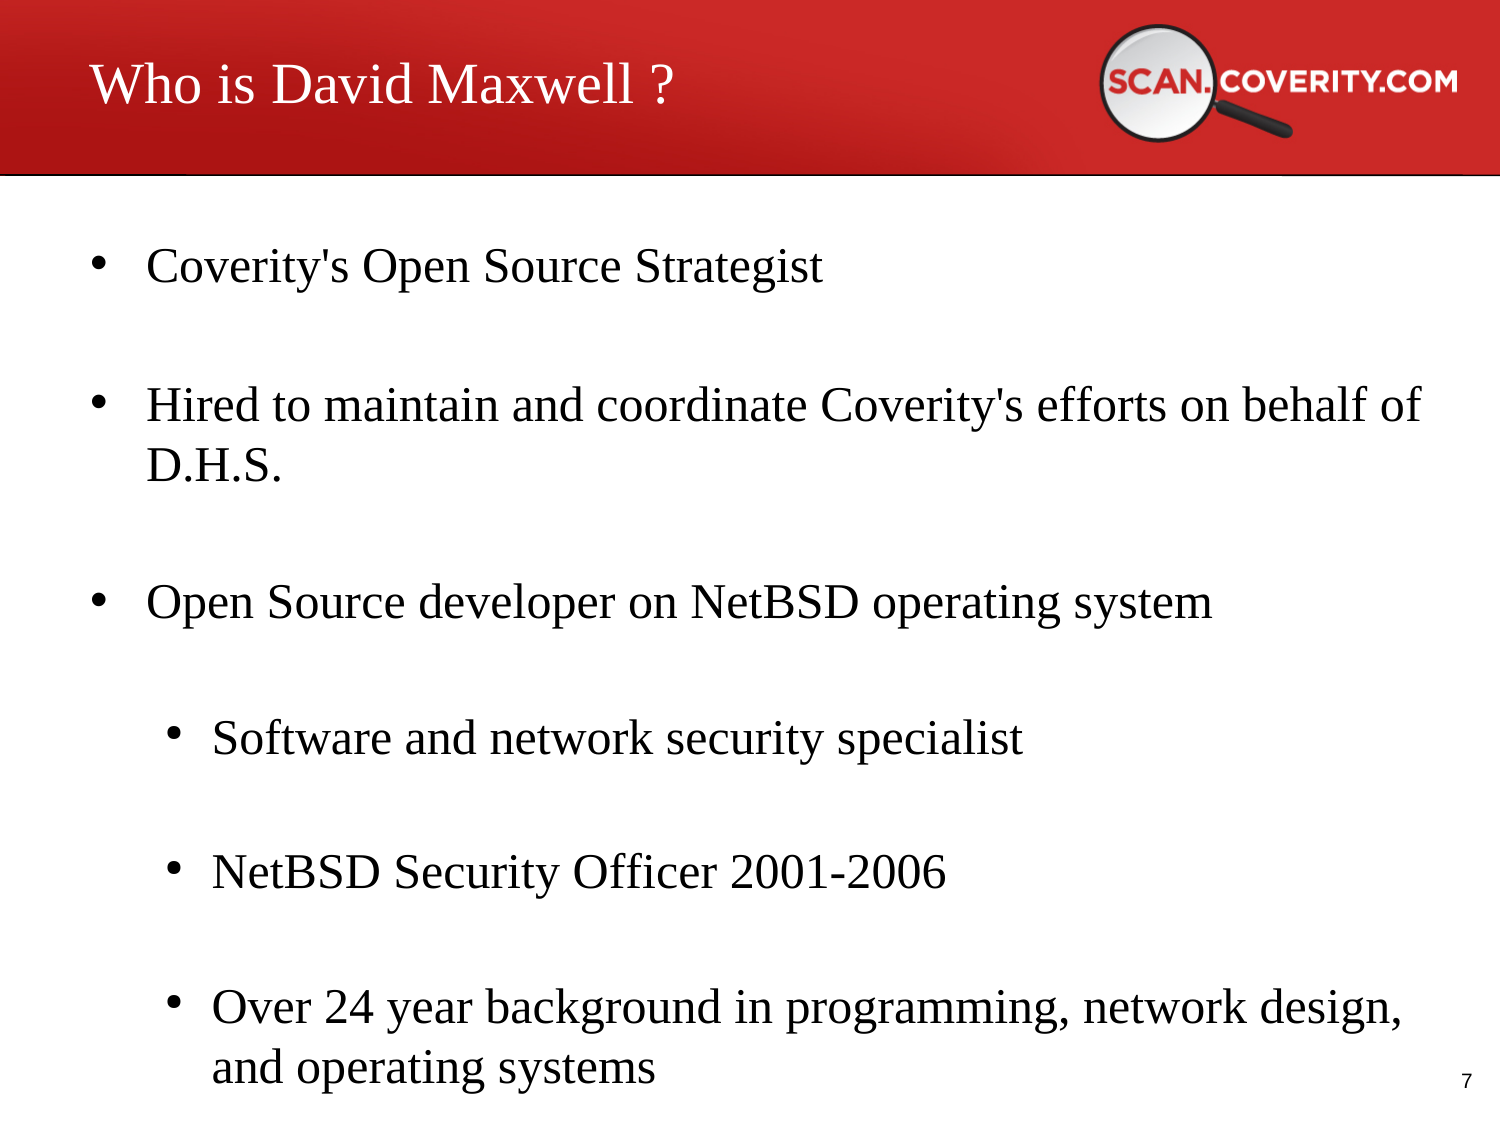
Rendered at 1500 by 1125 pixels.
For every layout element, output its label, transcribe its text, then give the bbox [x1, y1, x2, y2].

picture [0, 0, 1500, 174]
title Who is David Maxwell ? [75, 17, 1126, 151]
text_box Coverity's Open Source Strategist Hired to maintain and coordinate Coverity's efforts on behalf of D.H.S. Open Source developer on NetBSD operating system Software and network security specialist NetBSD Security Officer 2001-2006 Over 24 year background in programming, network design, and operating systems [74, 224, 1500, 1075]
